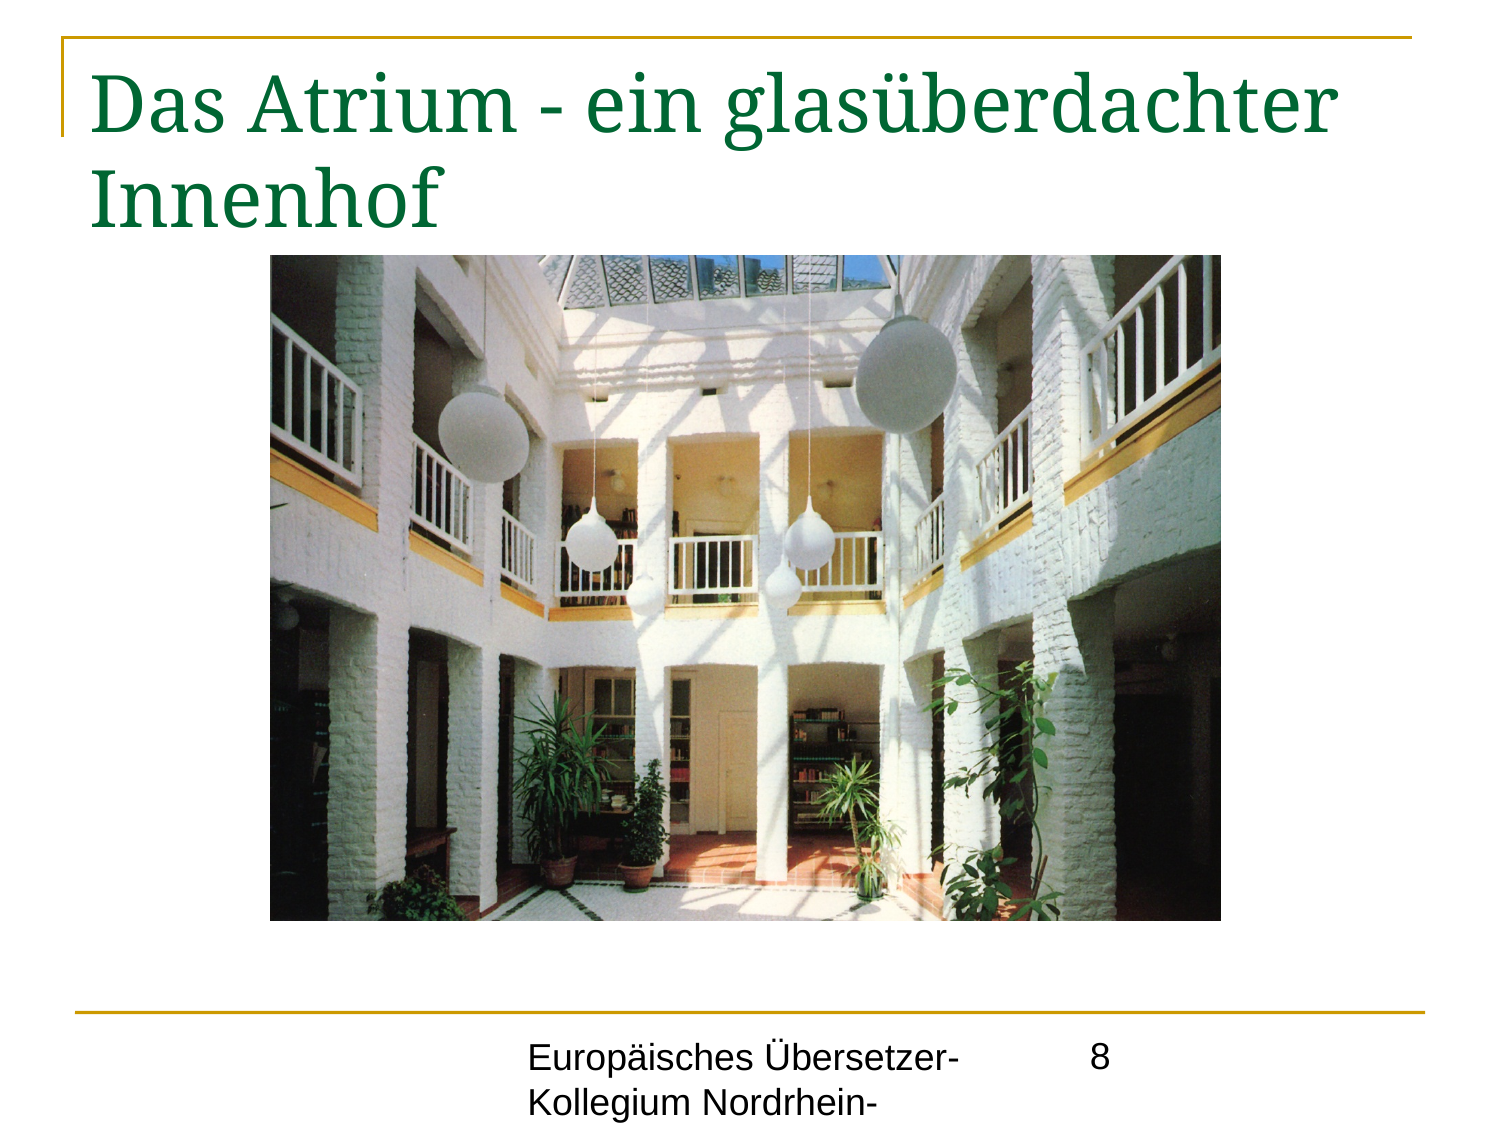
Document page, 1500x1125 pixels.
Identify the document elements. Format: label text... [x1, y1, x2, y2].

picture [270, 255, 1221, 921]
title Das Atrium - ein glasüberdachter Innenhof [75, 45, 1425, 233]
text_box Europäisches Übersetzer-Kollegium Nordrhein-Westfalen in Straelen [512, 1025, 988, 1100]
text_box [1074, 1024, 1425, 1100]
